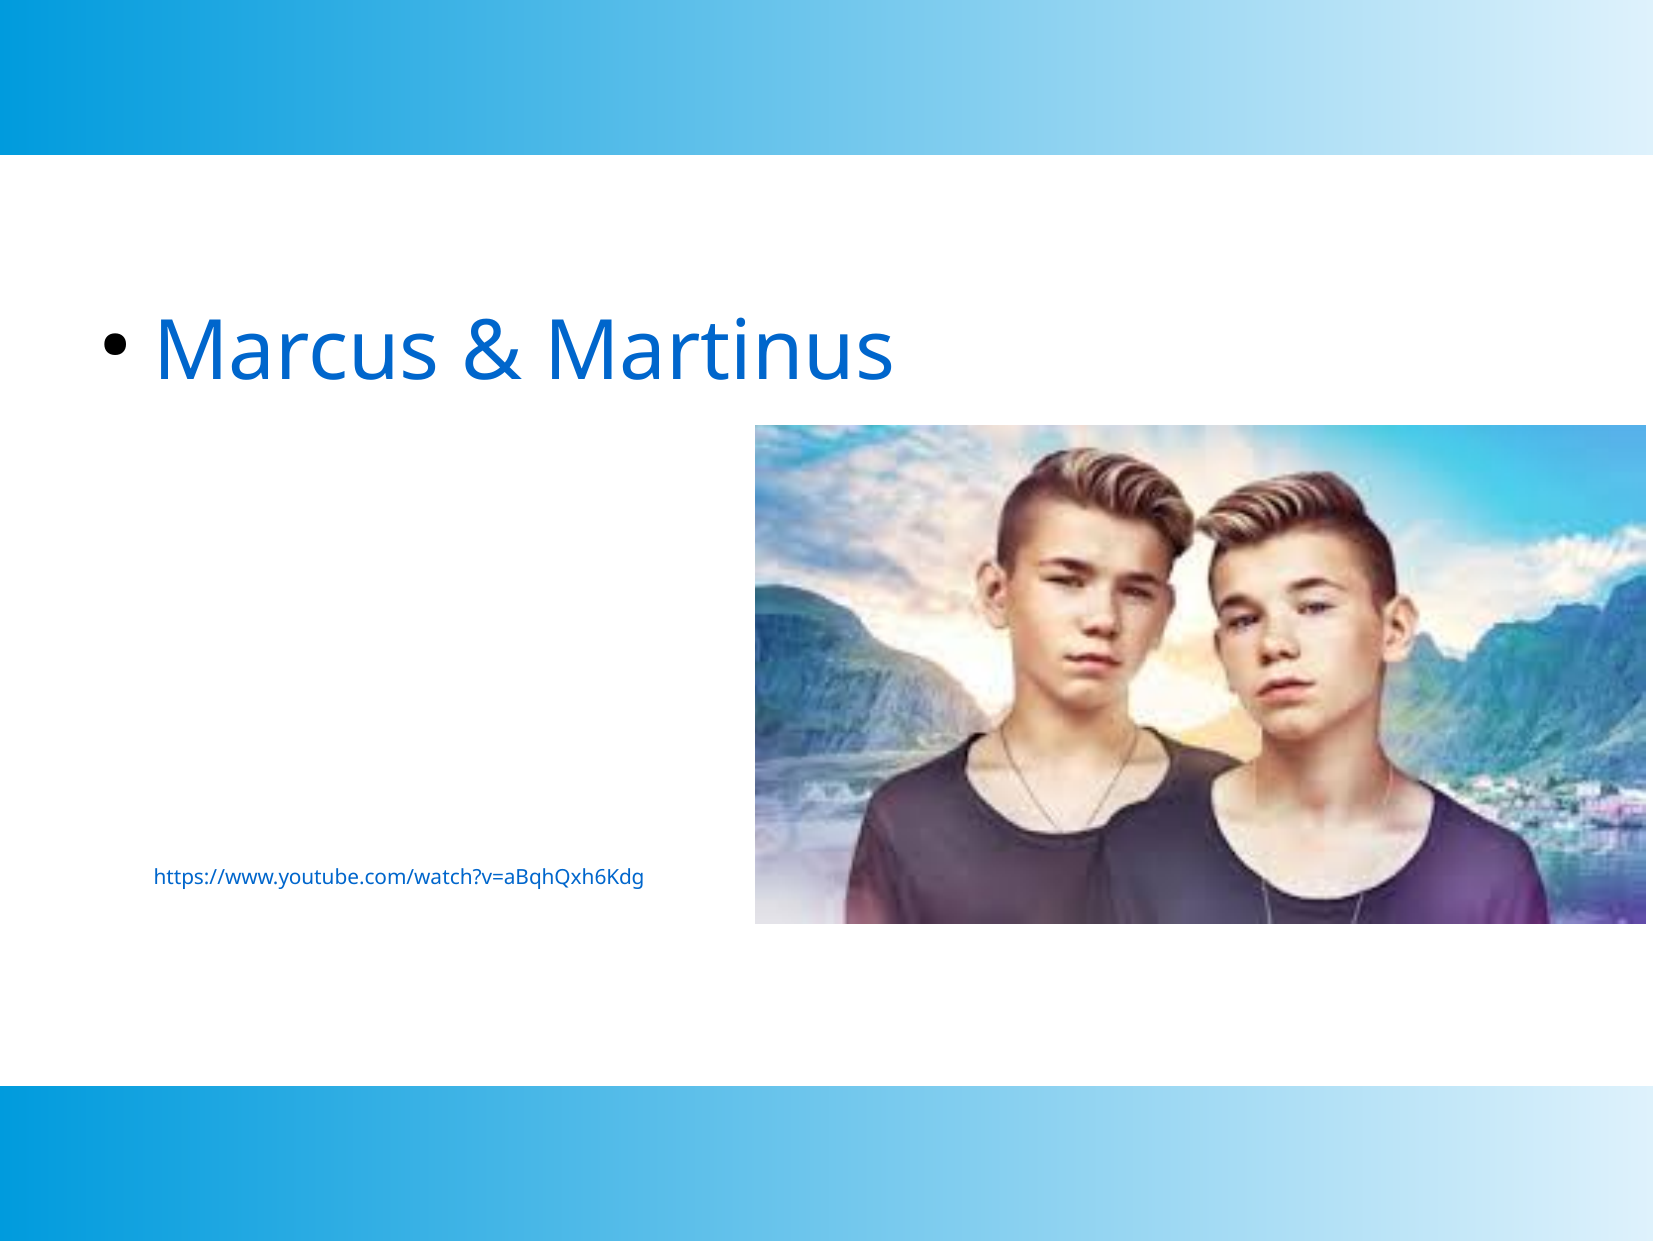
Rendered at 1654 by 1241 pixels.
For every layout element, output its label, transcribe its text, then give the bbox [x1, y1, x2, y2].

picture [755, 425, 1646, 924]
list Marcus & Martinus https://www.youtube.com/watch?v=aBqhQxh6Kdg [82, 290, 1571, 1010]
